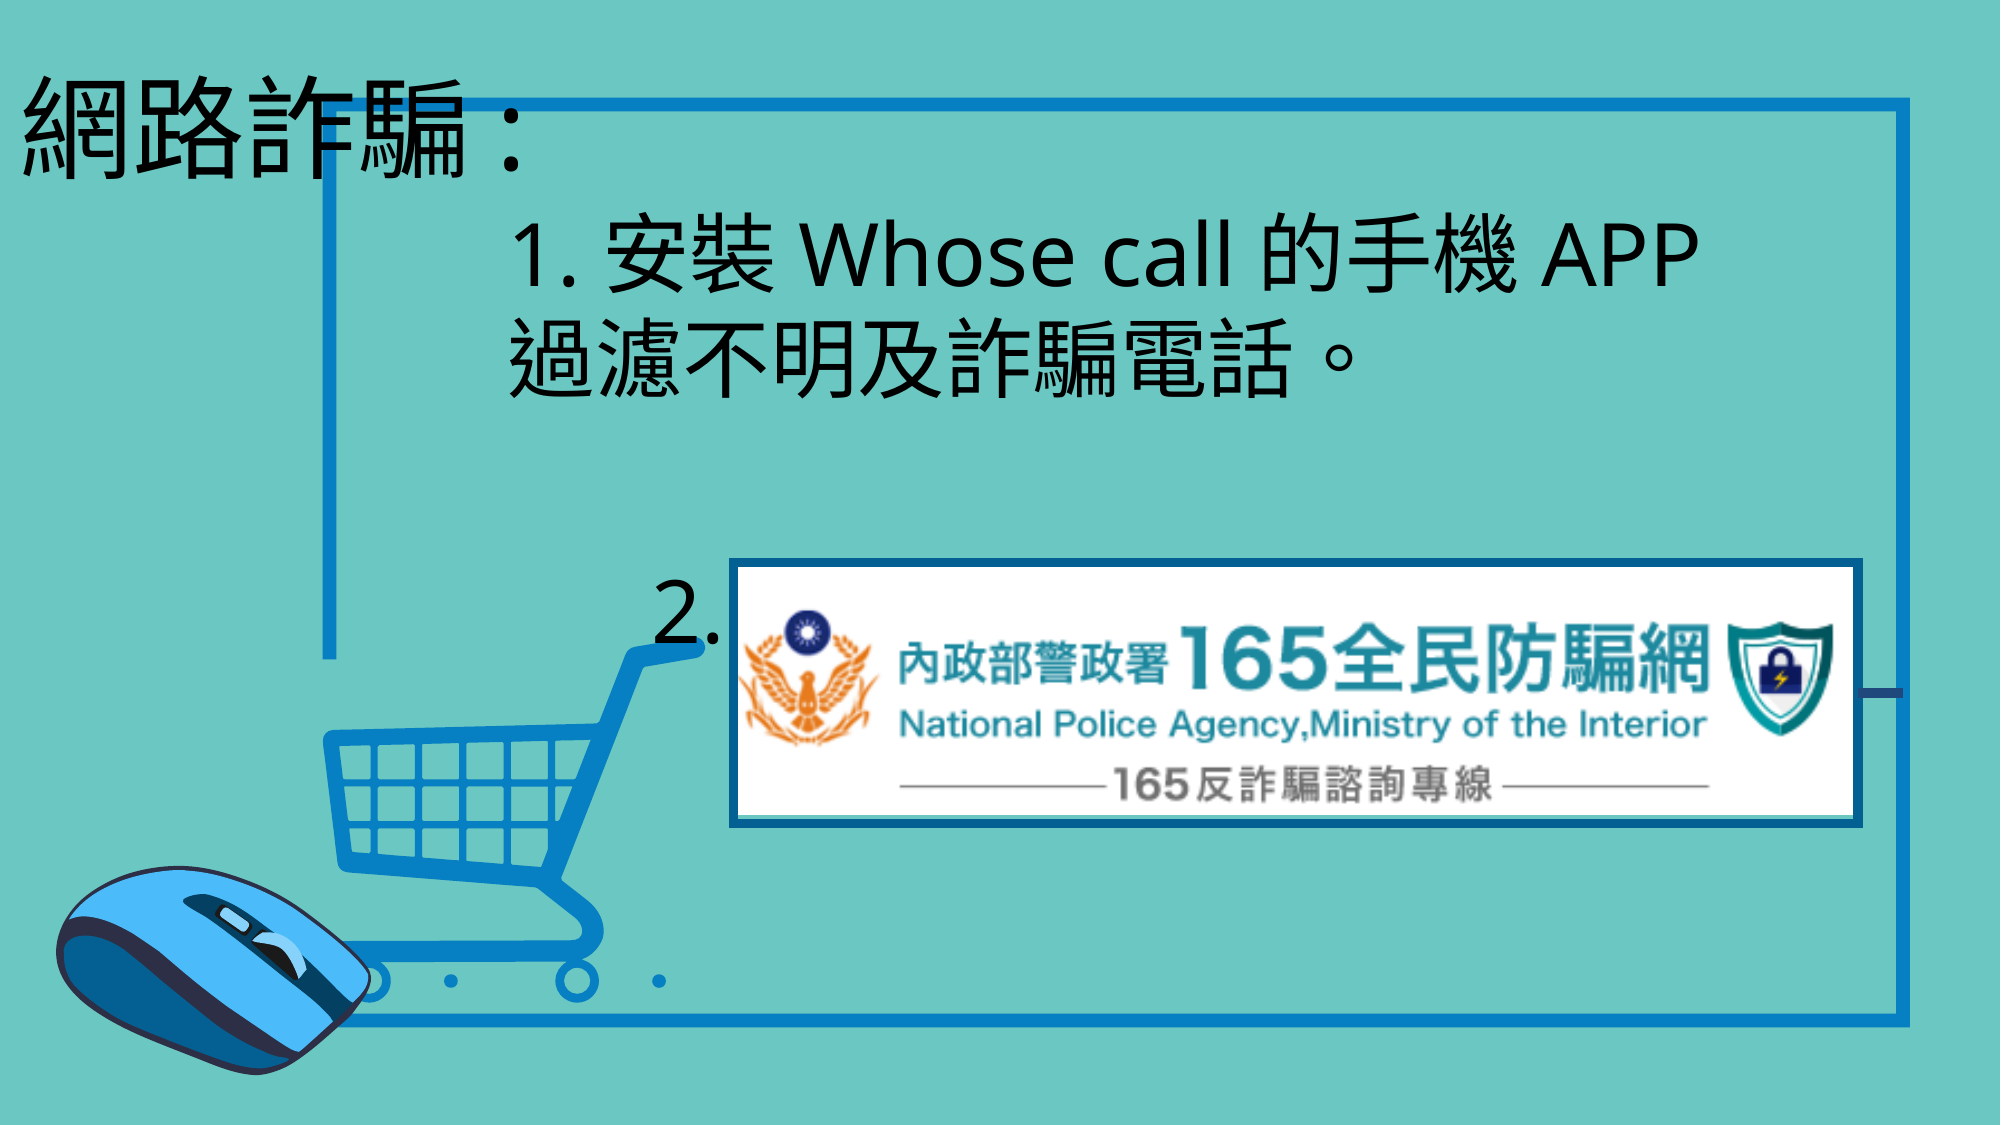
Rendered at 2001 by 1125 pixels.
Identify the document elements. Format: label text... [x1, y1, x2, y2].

text_box 網路詐騙: [4, 0, 542, 200]
text_box 1.安裝Whose call的手機APP過濾不明及詐騙電話。 [492, 191, 1723, 417]
text_box 2. [636, 548, 741, 669]
picture [738, 567, 1853, 815]
